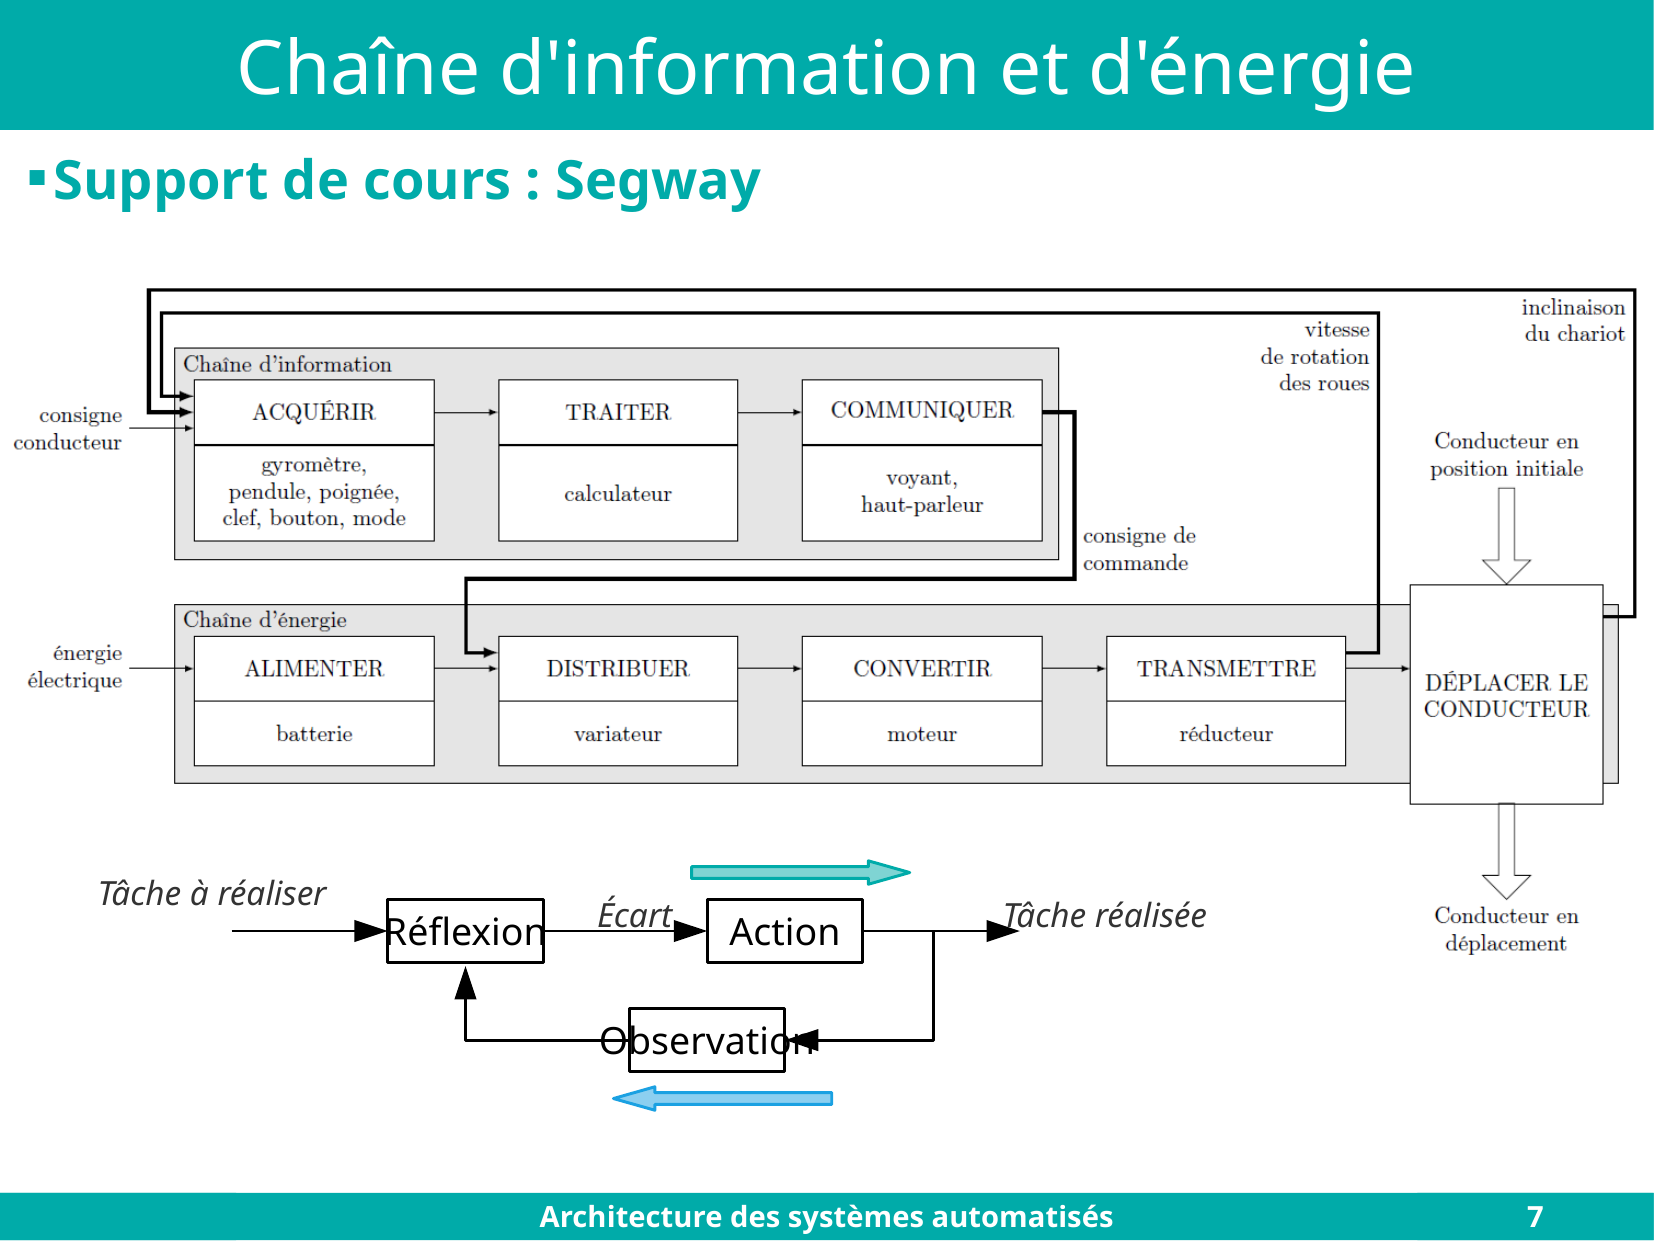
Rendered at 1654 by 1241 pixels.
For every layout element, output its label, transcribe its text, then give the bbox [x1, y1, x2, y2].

text_box [613, 1086, 832, 1111]
text_box Observation [629, 1008, 785, 1072]
text_box Réflexion [387, 899, 544, 963]
text_box [691, 860, 910, 885]
list Support de cours : Segway [11, 141, 1642, 273]
text_box Tâche à réaliser [82, 862, 338, 922]
picture [0, 273, 1654, 967]
text_box Écart [582, 884, 685, 944]
text_box Action [707, 899, 863, 963]
text_box Tâche réalisée [987, 884, 1221, 944]
title Chaîne d'information et d'énergie [0, 0, 1654, 130]
